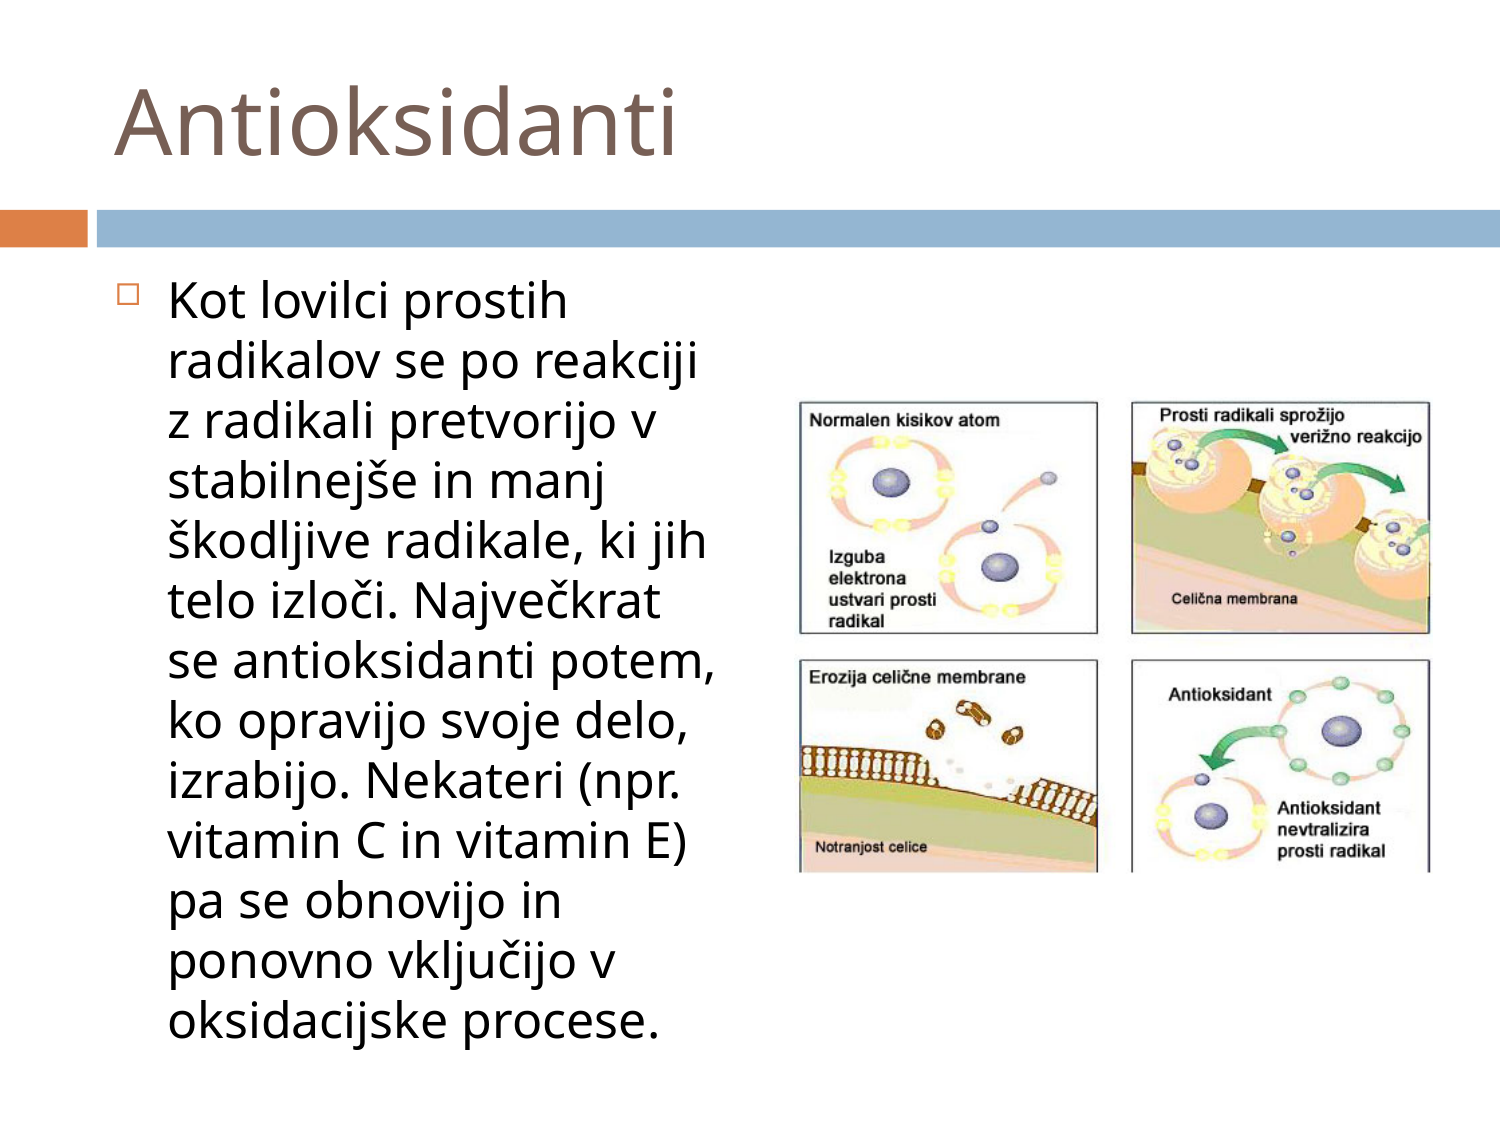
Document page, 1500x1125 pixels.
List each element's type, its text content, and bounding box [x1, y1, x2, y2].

list Kot lovilci prostih radikalov se po reakciji z radikali pretvorijo v stabilnejše in manj škodljive radikale, ki jih telo izloči. Največkrat se antioksidanti potem, ko opravijo svoje delo, izrabijo. Nekateri (npr. vitamin C in vitamin E) pa se obnovijo in ponovno vključijo v oksidacijske procese. [99, 260, 738, 1056]
title Antioksidanti [99, 37, 1438, 201]
text_box [794, 397, 1433, 874]
